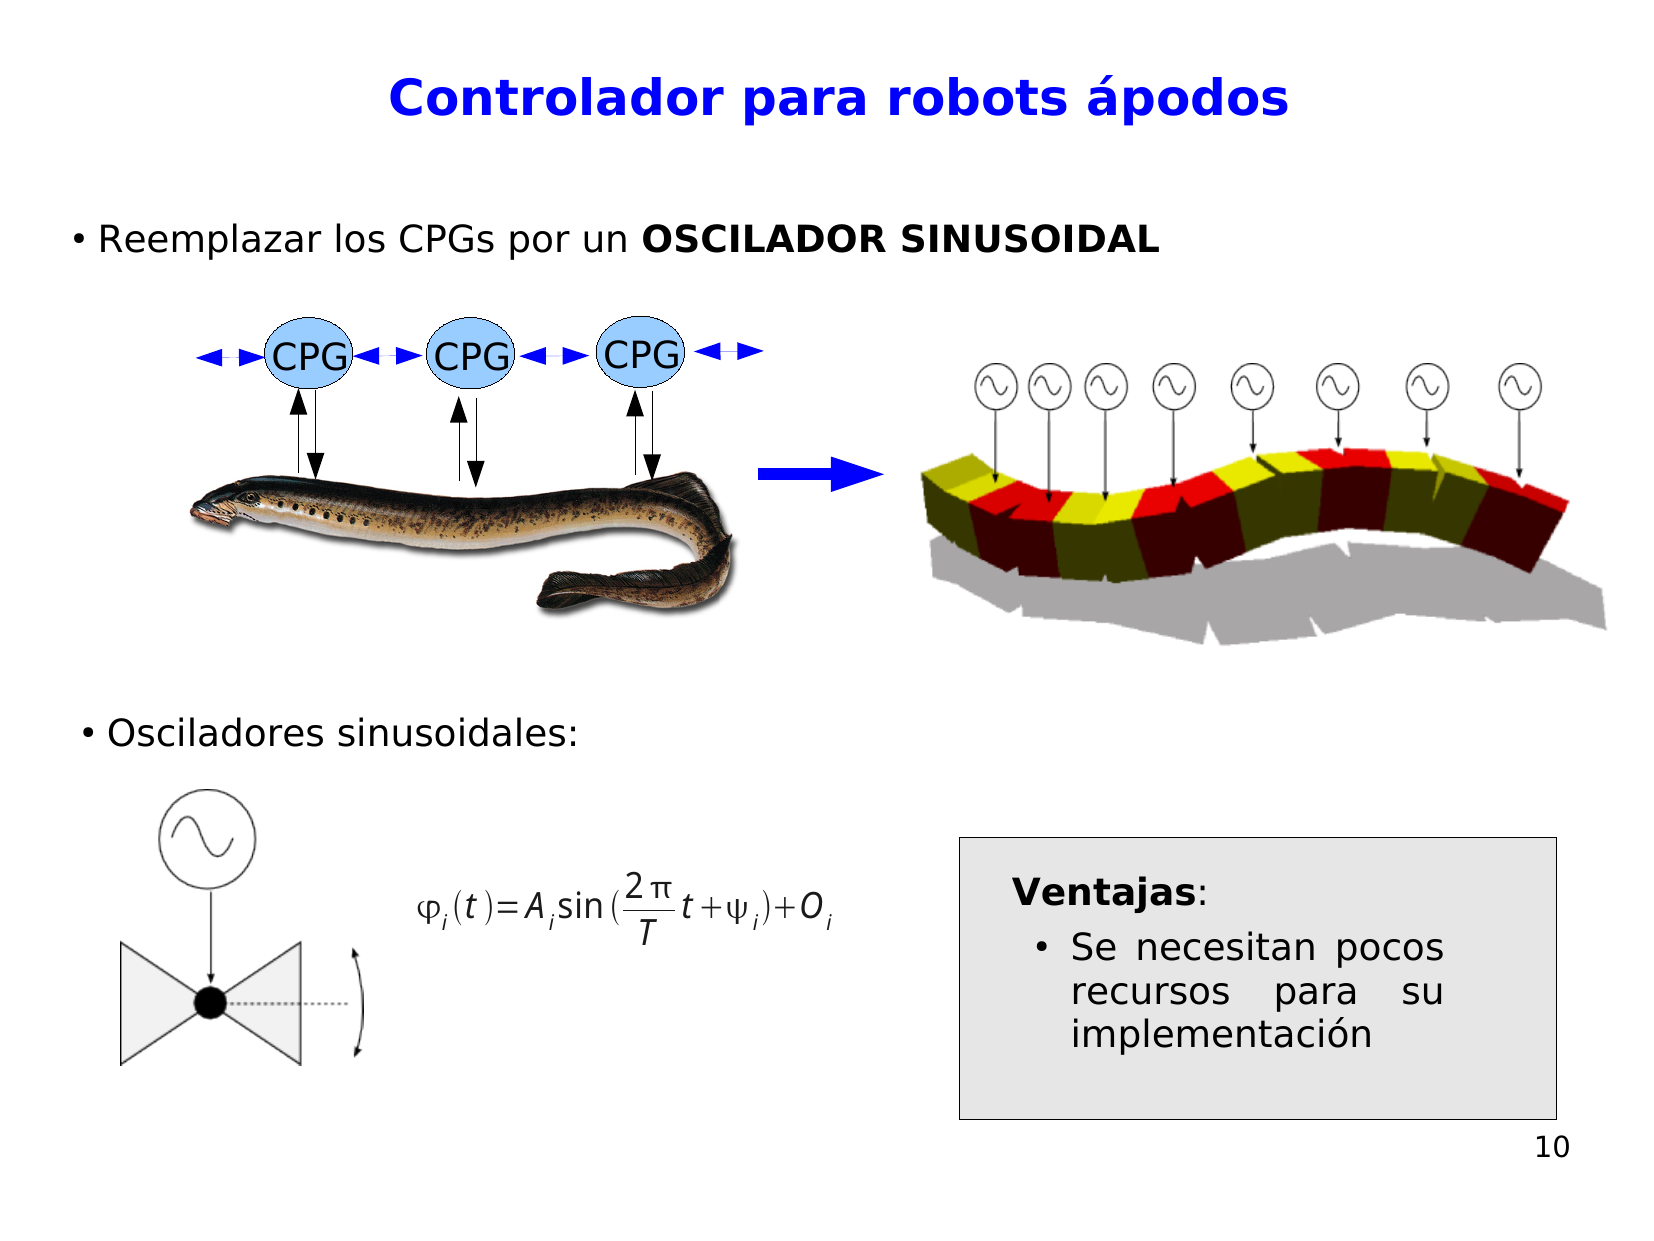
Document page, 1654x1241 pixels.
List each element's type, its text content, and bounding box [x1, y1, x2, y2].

text_box Controlador para robots ápodos [374, 61, 1306, 135]
text_box Ventajas: Se necesitan pocos recursos para su implementación [985, 863, 1544, 1079]
picture [148, 420, 777, 669]
text_box [609, 316, 671, 326]
text_box Osciladores sinusoidales: [66, 704, 595, 763]
text_box [439, 317, 502, 328]
picture [120, 789, 364, 1066]
chart [408, 864, 841, 955]
text_box CPG [418, 328, 527, 387]
text_box [277, 317, 340, 328]
text_box [959, 837, 1557, 1120]
text_box CPG [588, 326, 696, 386]
text_box CPG [256, 328, 365, 387]
picture [895, 363, 1629, 666]
text_box Reemplazar los CPGs por un OSCILADOR SINUSOIDAL [57, 210, 1252, 269]
